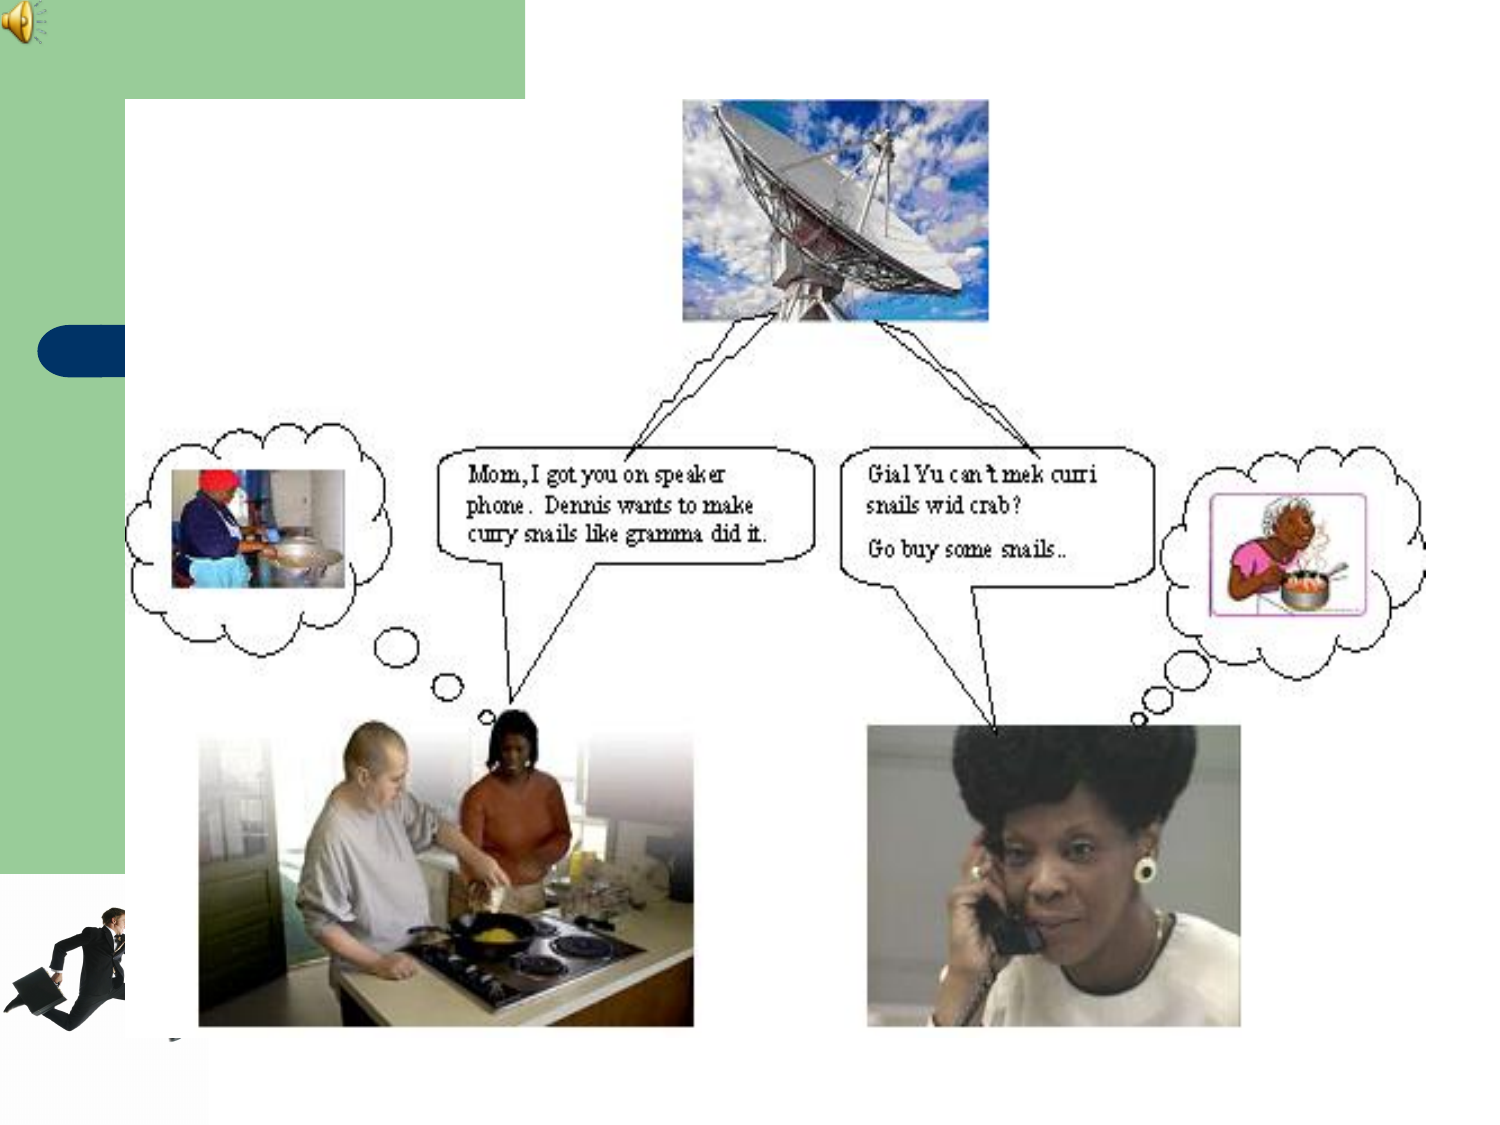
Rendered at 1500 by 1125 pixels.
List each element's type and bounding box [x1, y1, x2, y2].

picture [0, 99, 1426, 1125]
picture [0, 0, 51, 51]
